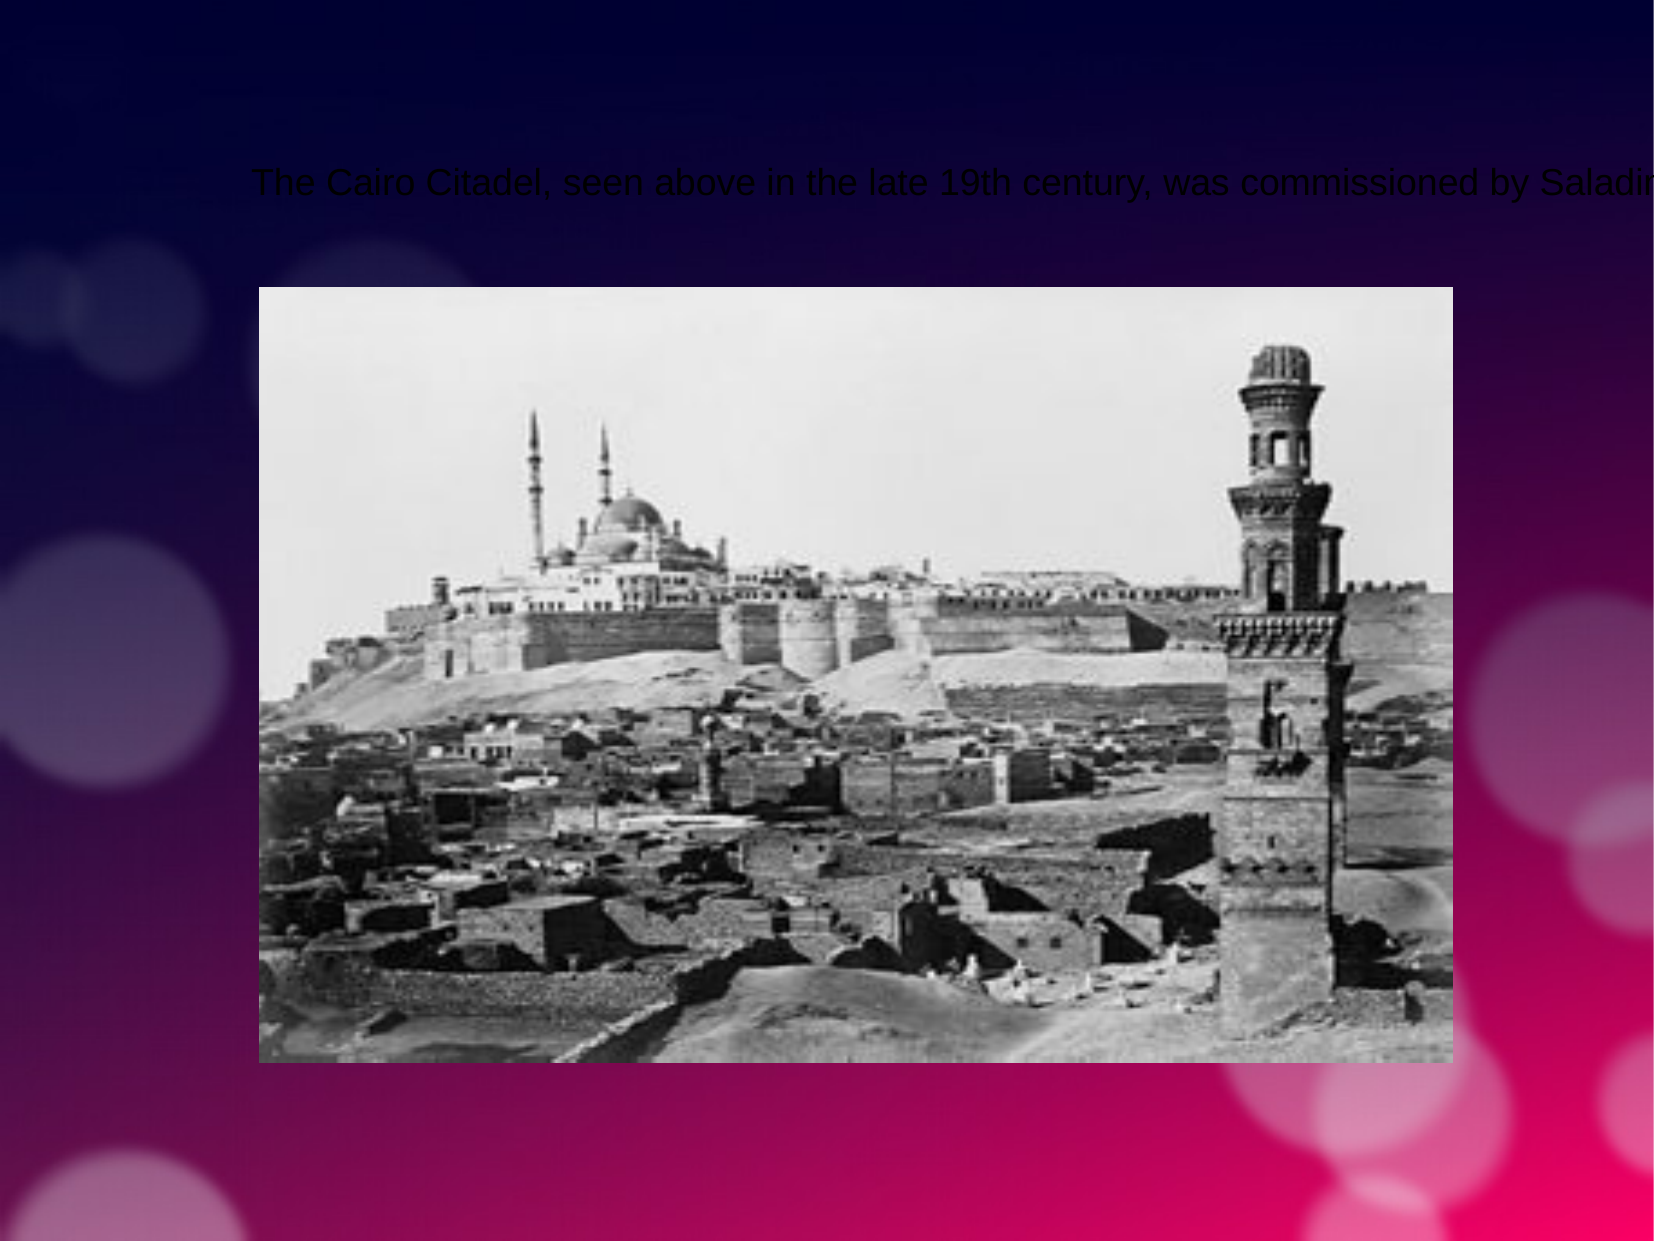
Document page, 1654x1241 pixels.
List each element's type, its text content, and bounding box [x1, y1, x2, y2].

picture [259, 287, 1453, 1063]
text_box The Cairo Citadel, seen above in the late 19th century, was commissioned by Saladin between 1176 and 1183 [236, 153, 1193, 547]
